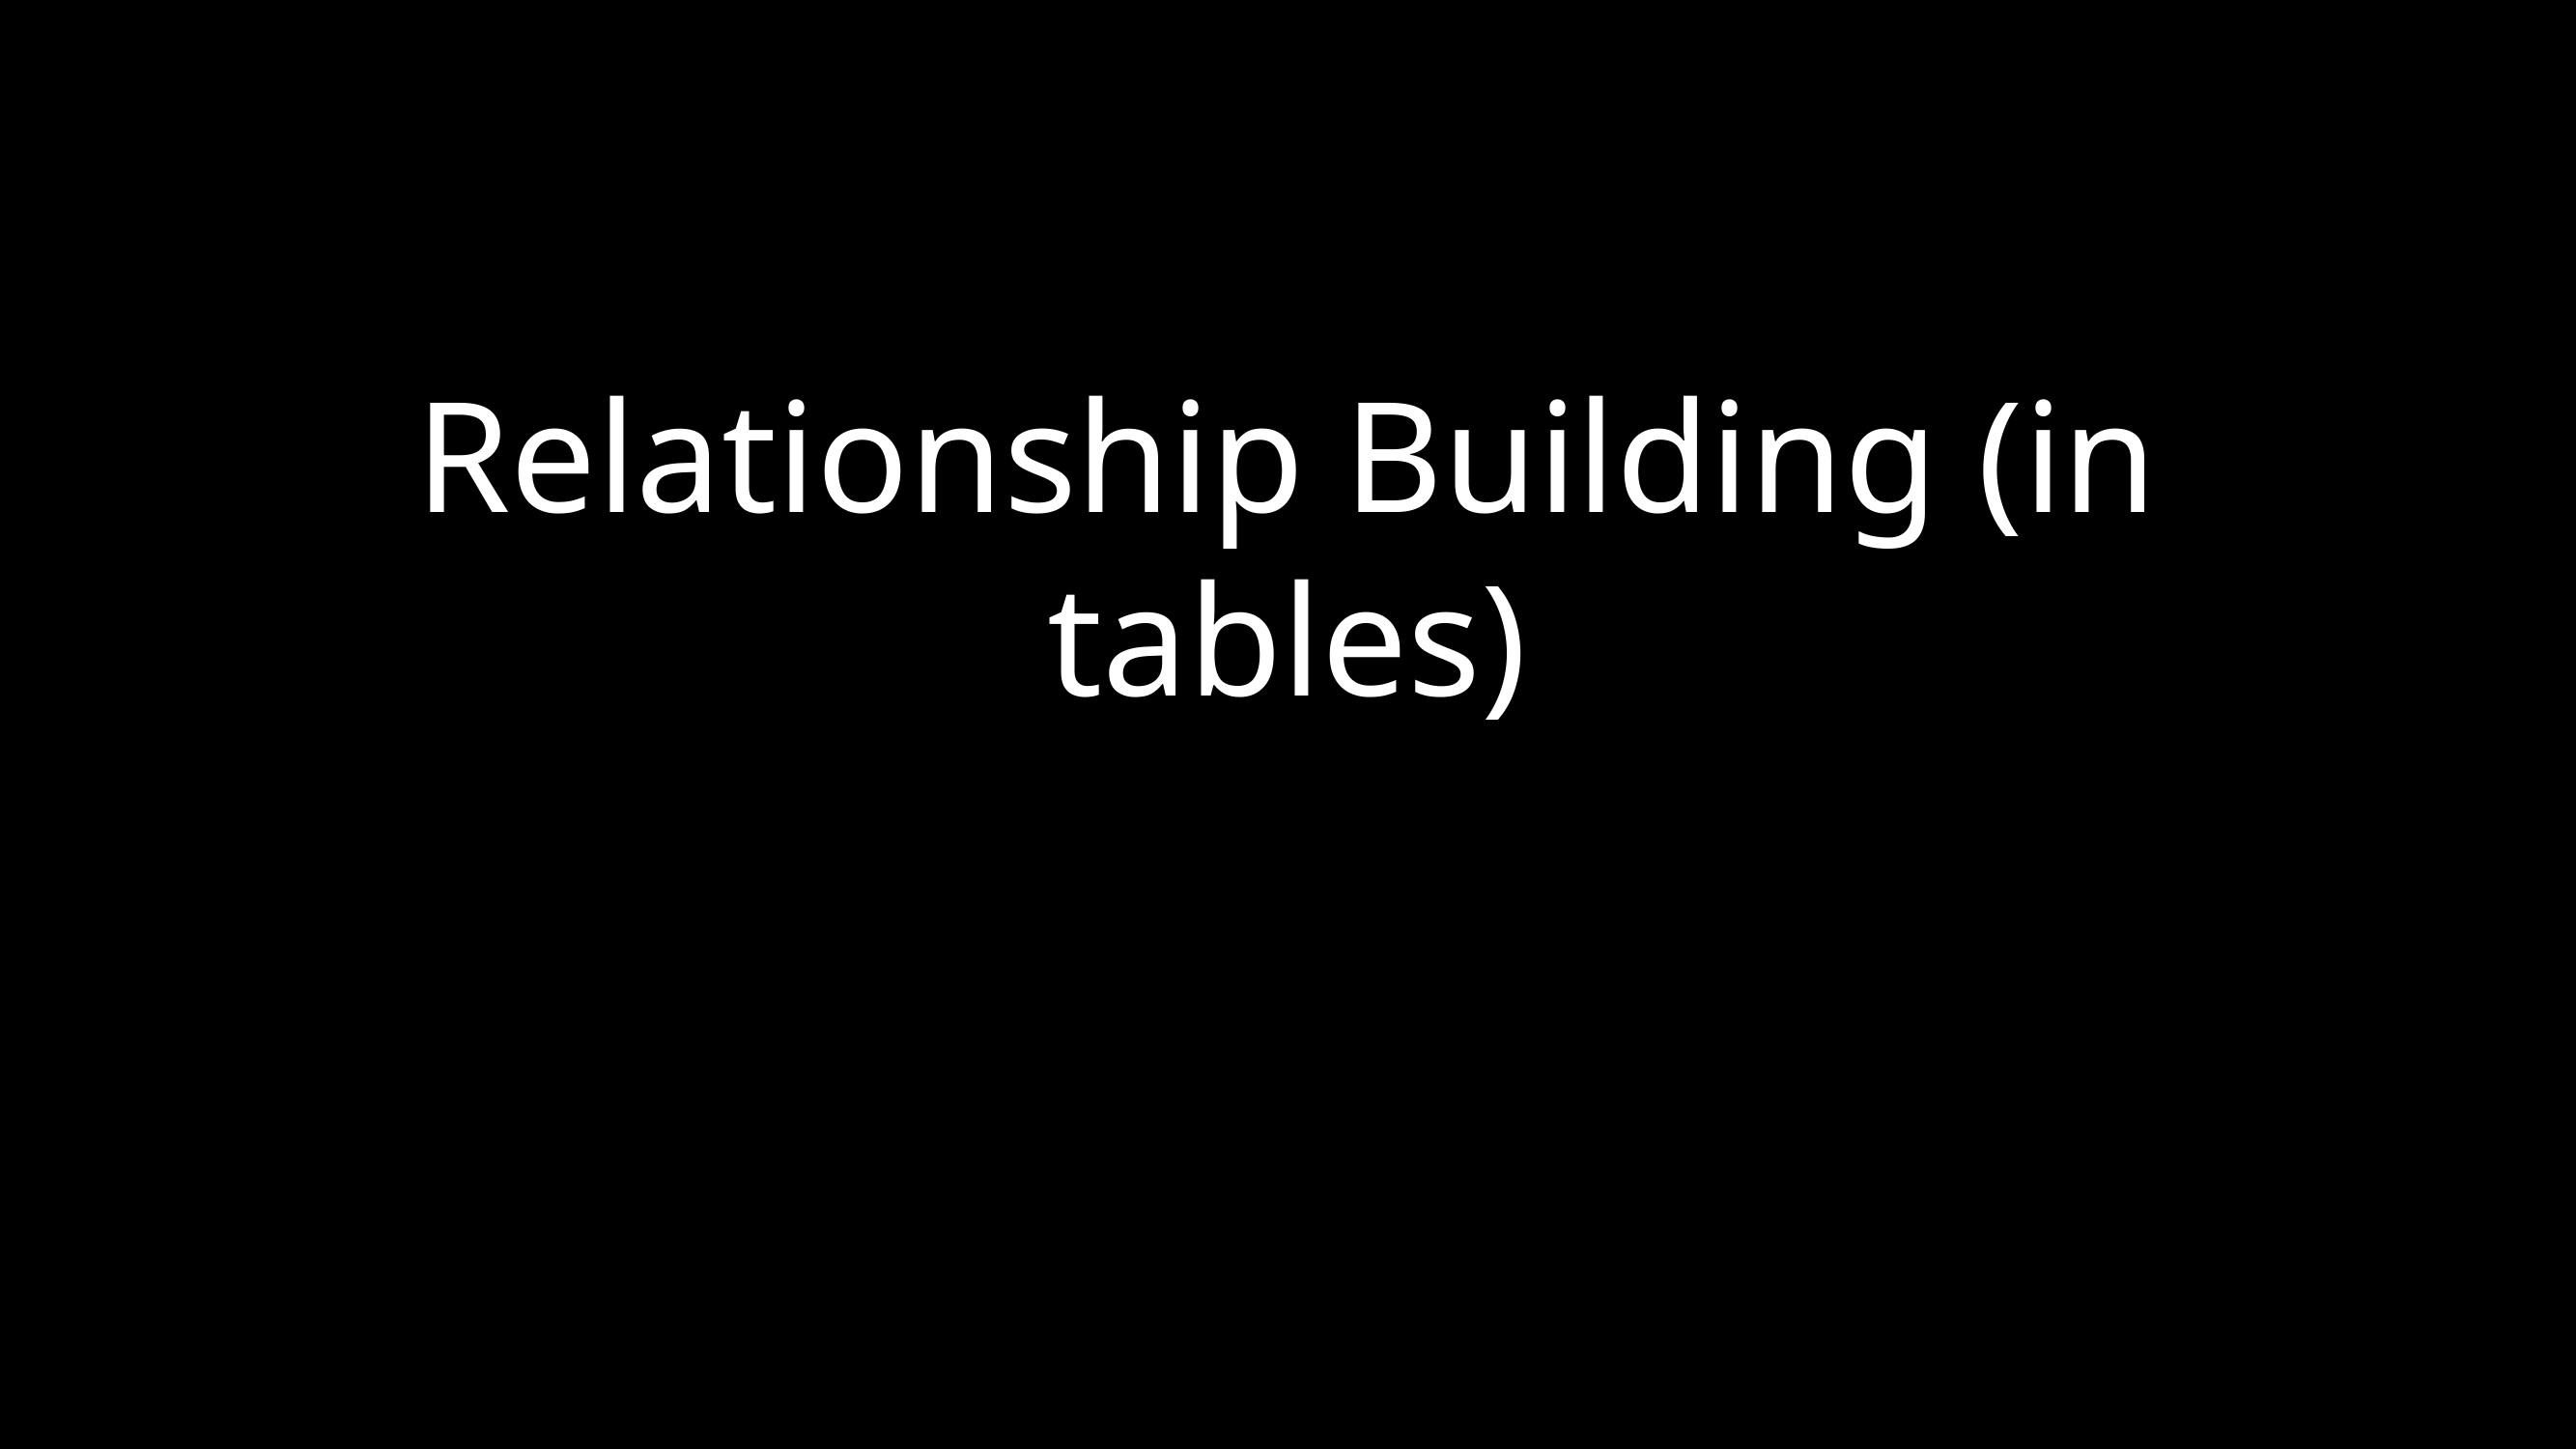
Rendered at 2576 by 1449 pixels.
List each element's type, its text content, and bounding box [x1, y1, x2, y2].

title Relationship Building (in tables) [183, 243, 2392, 733]
